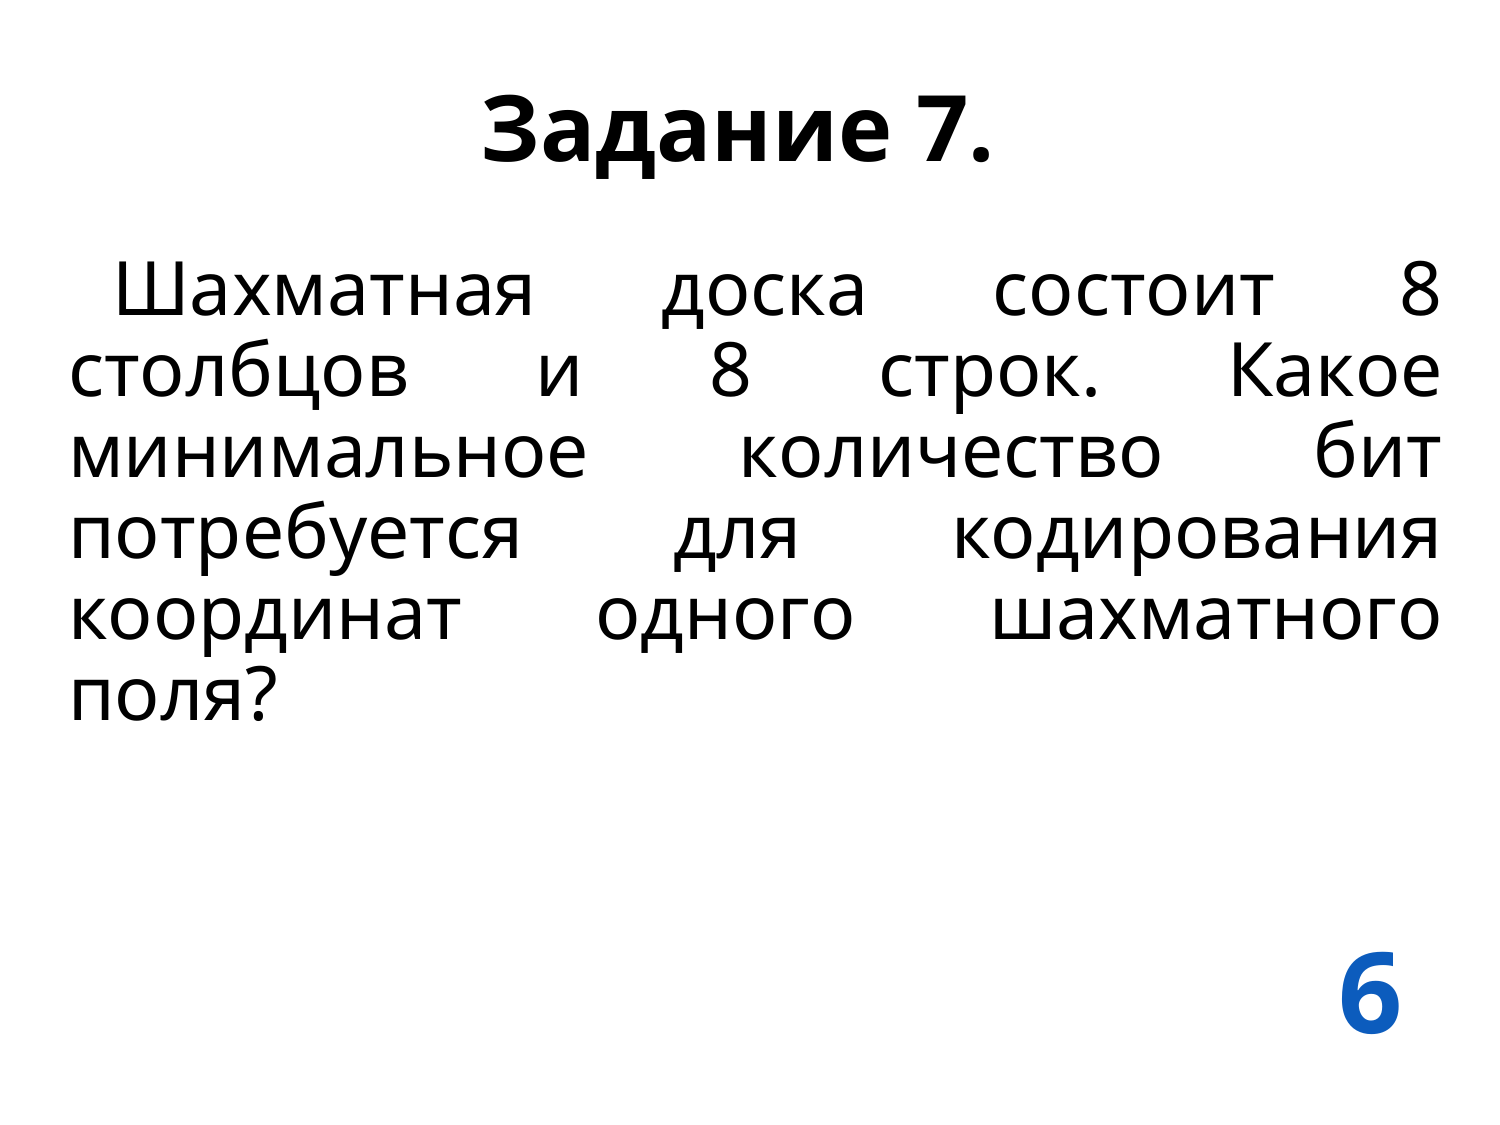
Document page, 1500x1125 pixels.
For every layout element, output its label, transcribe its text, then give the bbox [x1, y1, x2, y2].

text_box 6 [1210, 913, 1418, 1064]
title Задание 7. [75, 62, 1426, 243]
list Шахматная доска состоит 8 столбцов и 8 строк. Какое минимальное количество бит потребуется для кодирования координат одного шахматного поля? [53, 243, 1459, 1083]
